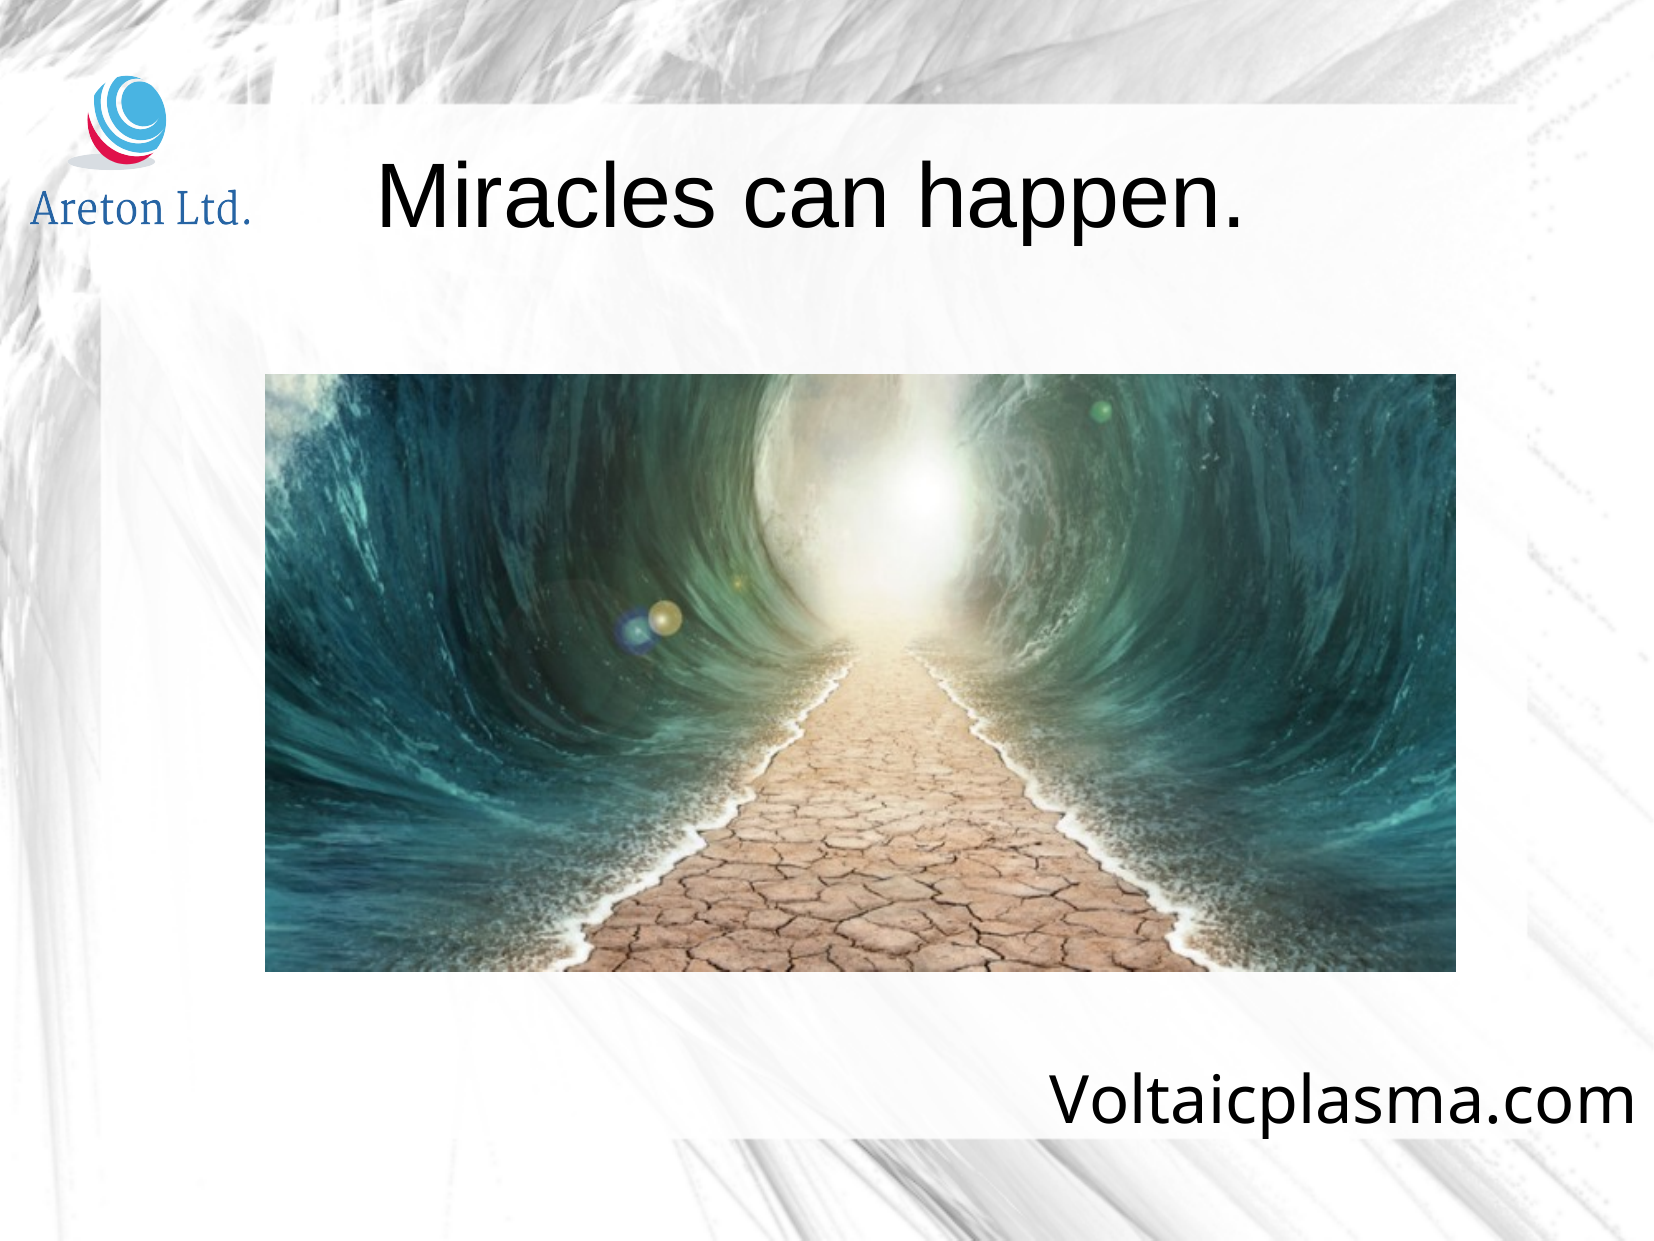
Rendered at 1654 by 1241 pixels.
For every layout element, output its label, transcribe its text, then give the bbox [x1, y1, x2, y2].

title Miracles can happen. [316, 112, 1506, 281]
text_box Voltaicplasma.com [617, 784, 1654, 1241]
picture [0, 0, 1654, 1241]
